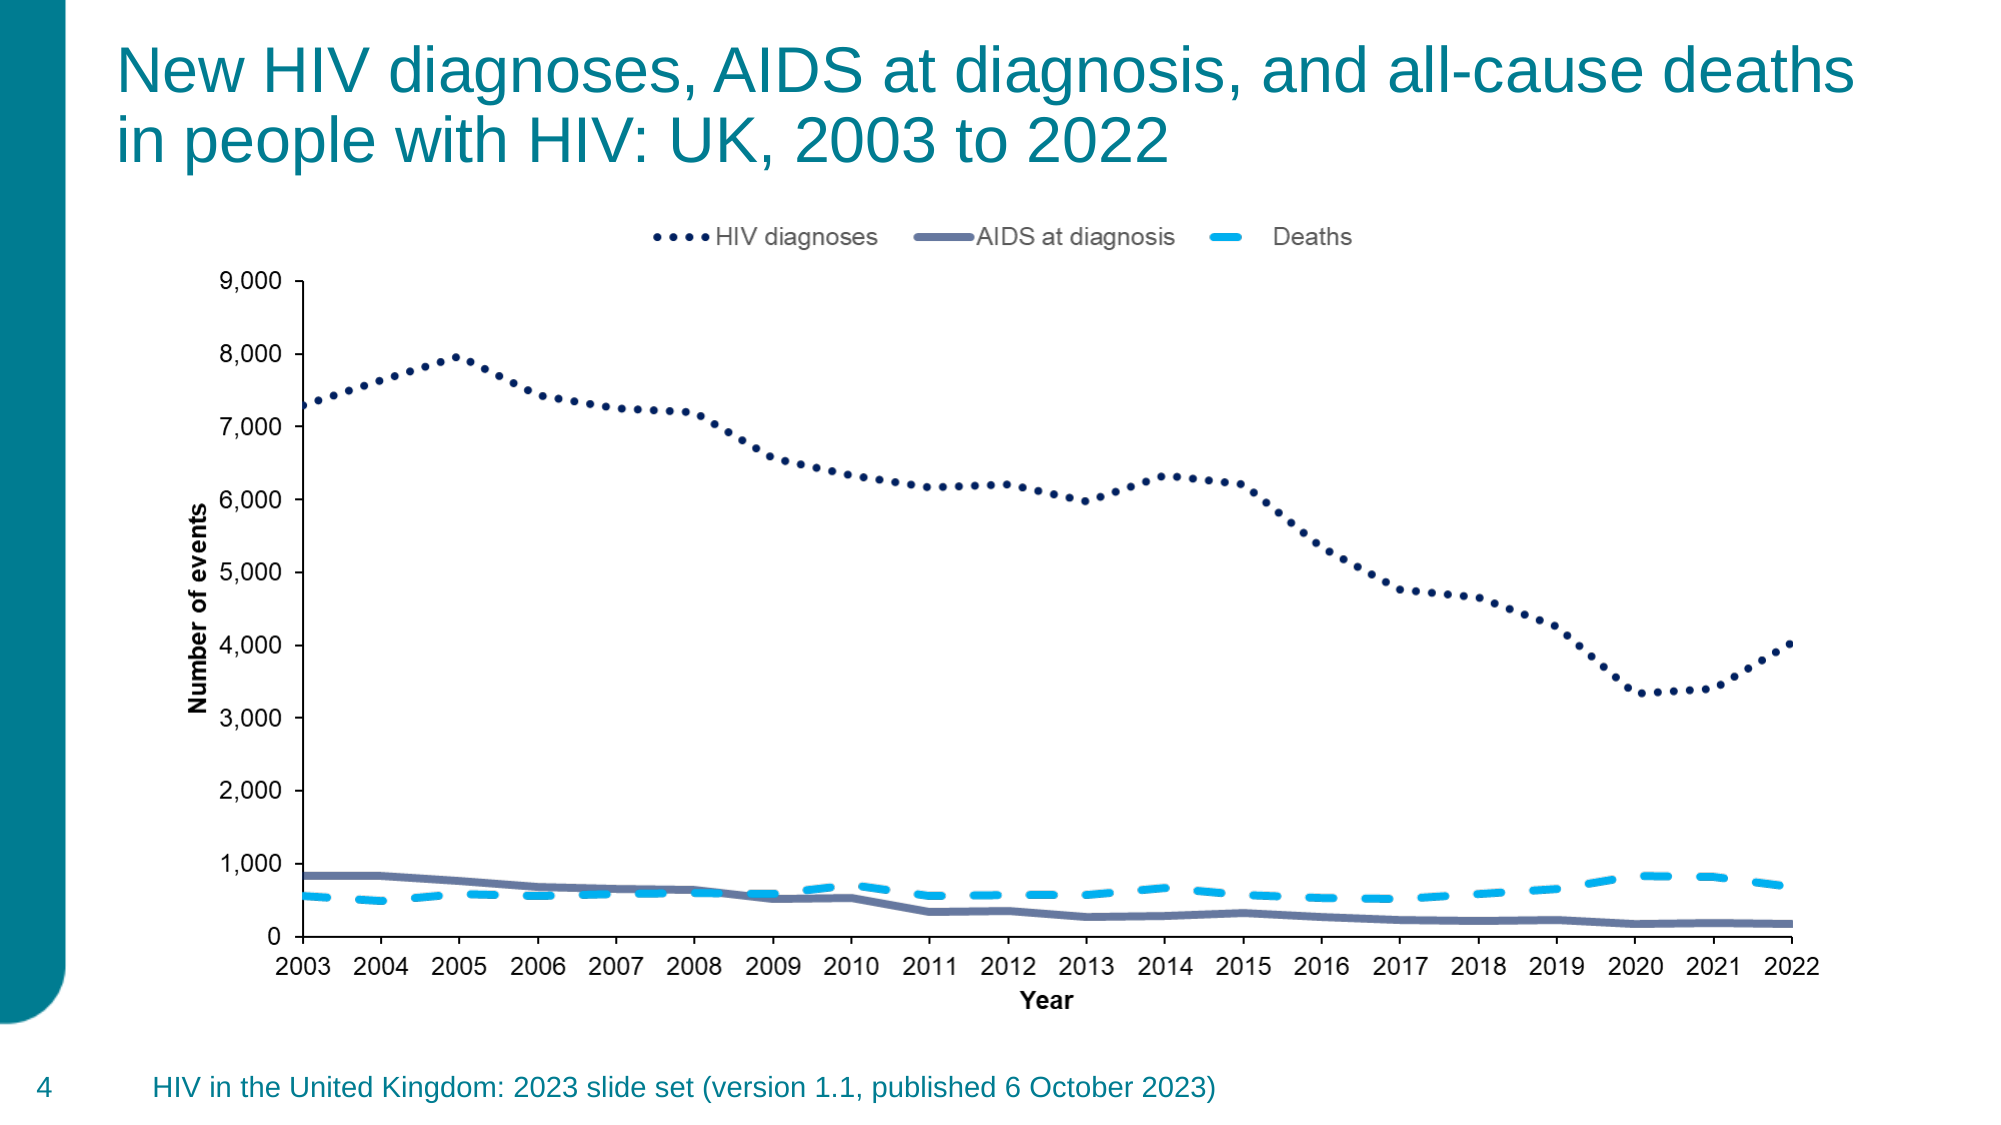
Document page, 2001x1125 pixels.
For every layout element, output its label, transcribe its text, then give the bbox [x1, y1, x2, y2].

text_box [21, 1056, 120, 1117]
picture [157, 204, 1843, 1041]
text_box HIV in the United Kingdom: 2023 slide set (version 1.1, published 6 October 2023) [137, 1056, 1780, 1116]
title New HIV diagnoses, AIDS at diagnosis, and all-cause deaths in people with HIV: UK, 2003 to 2022 [101, 29, 1926, 189]
